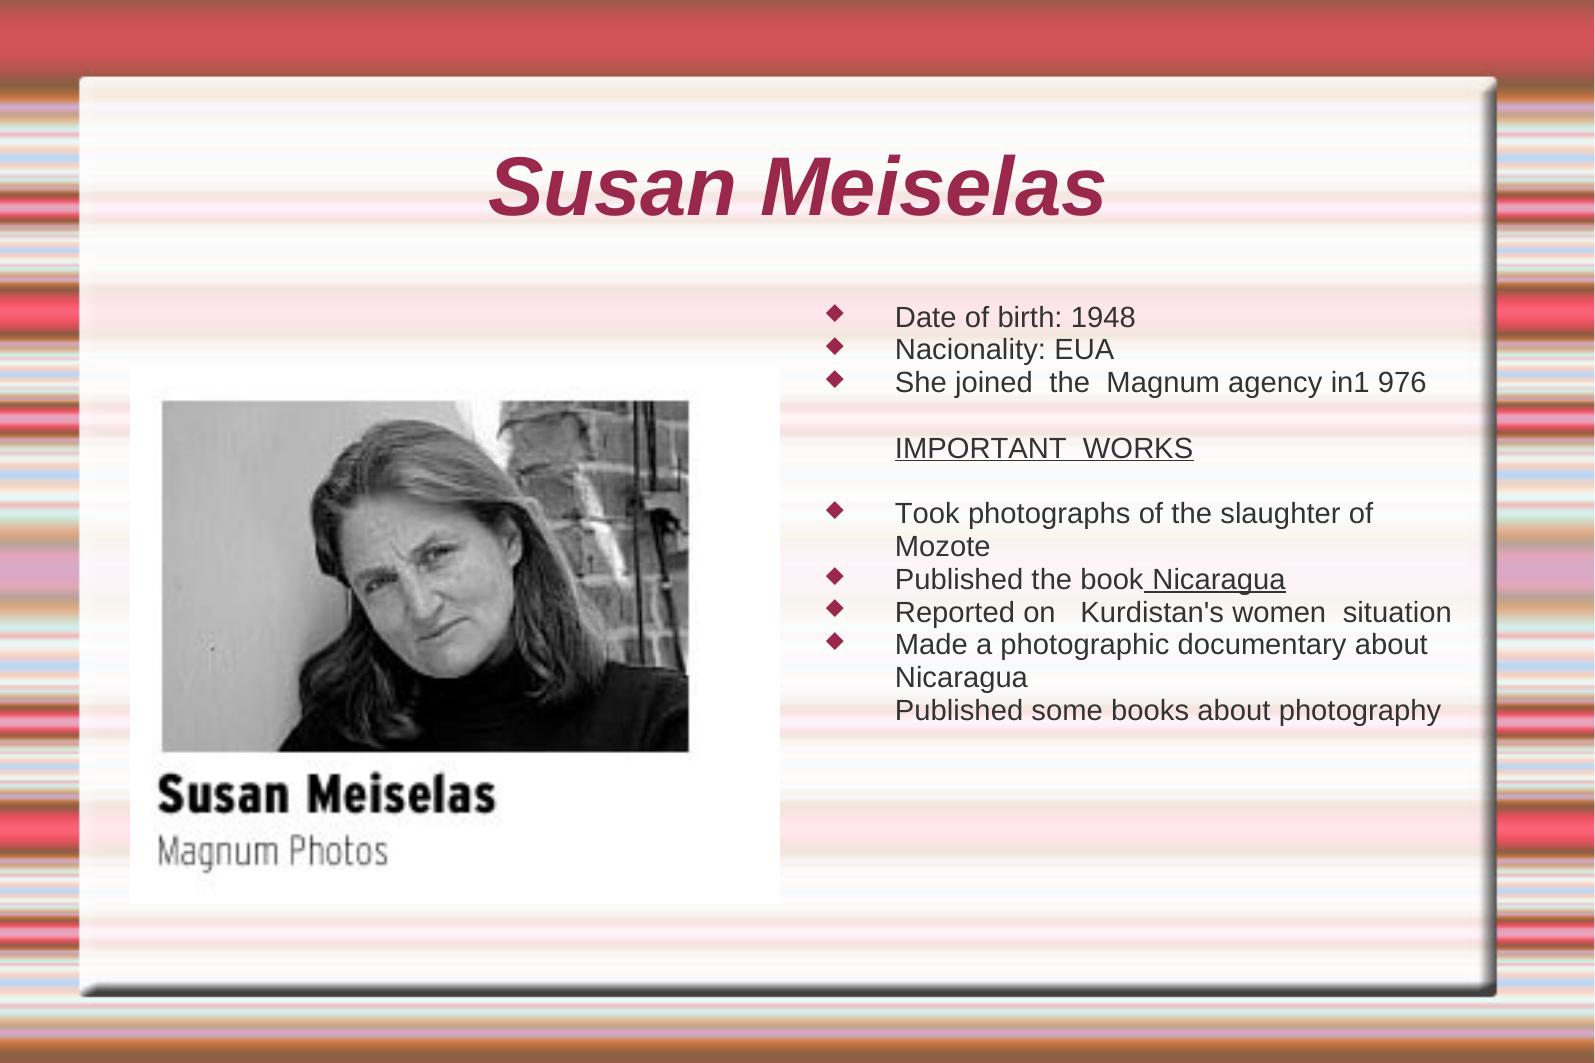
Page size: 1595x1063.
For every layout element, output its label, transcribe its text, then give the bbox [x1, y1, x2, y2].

picture [0, 0, 1595, 1063]
list Date of birth: 1948 Nacionality: EUA She joined the Magnum agency in1 976 IMPORTANT WORKS Took photographs of the slaughter of Mozote Published the book Nicaragua Reported on Kurdistan's women situation Made a photographic documentary about Nicaragua Published some books about photography [812, 300, 1463, 971]
title Susan Meiselas [117, 98, 1479, 276]
